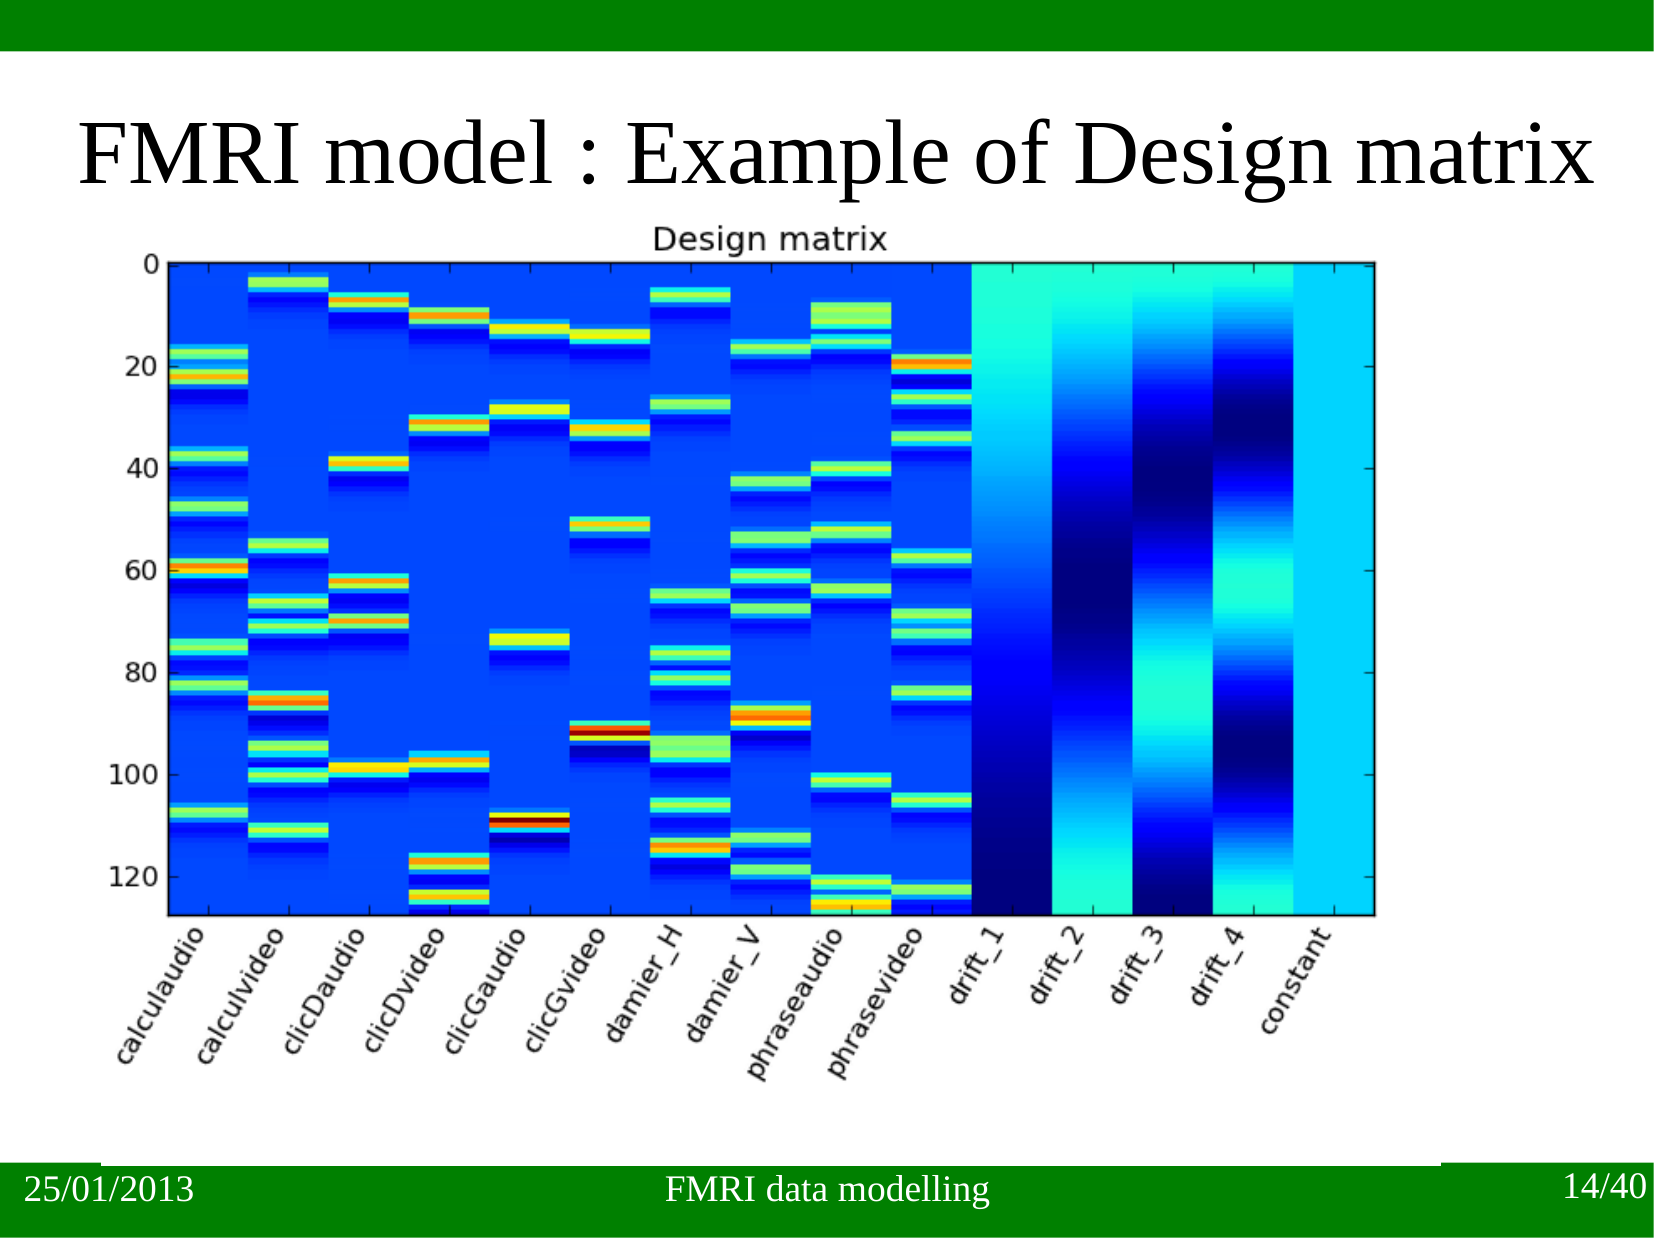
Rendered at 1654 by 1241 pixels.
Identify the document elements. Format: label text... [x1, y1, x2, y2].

title FMRI model : Example of Design matrix [63, 56, 1613, 250]
picture [101, 250, 1441, 1167]
